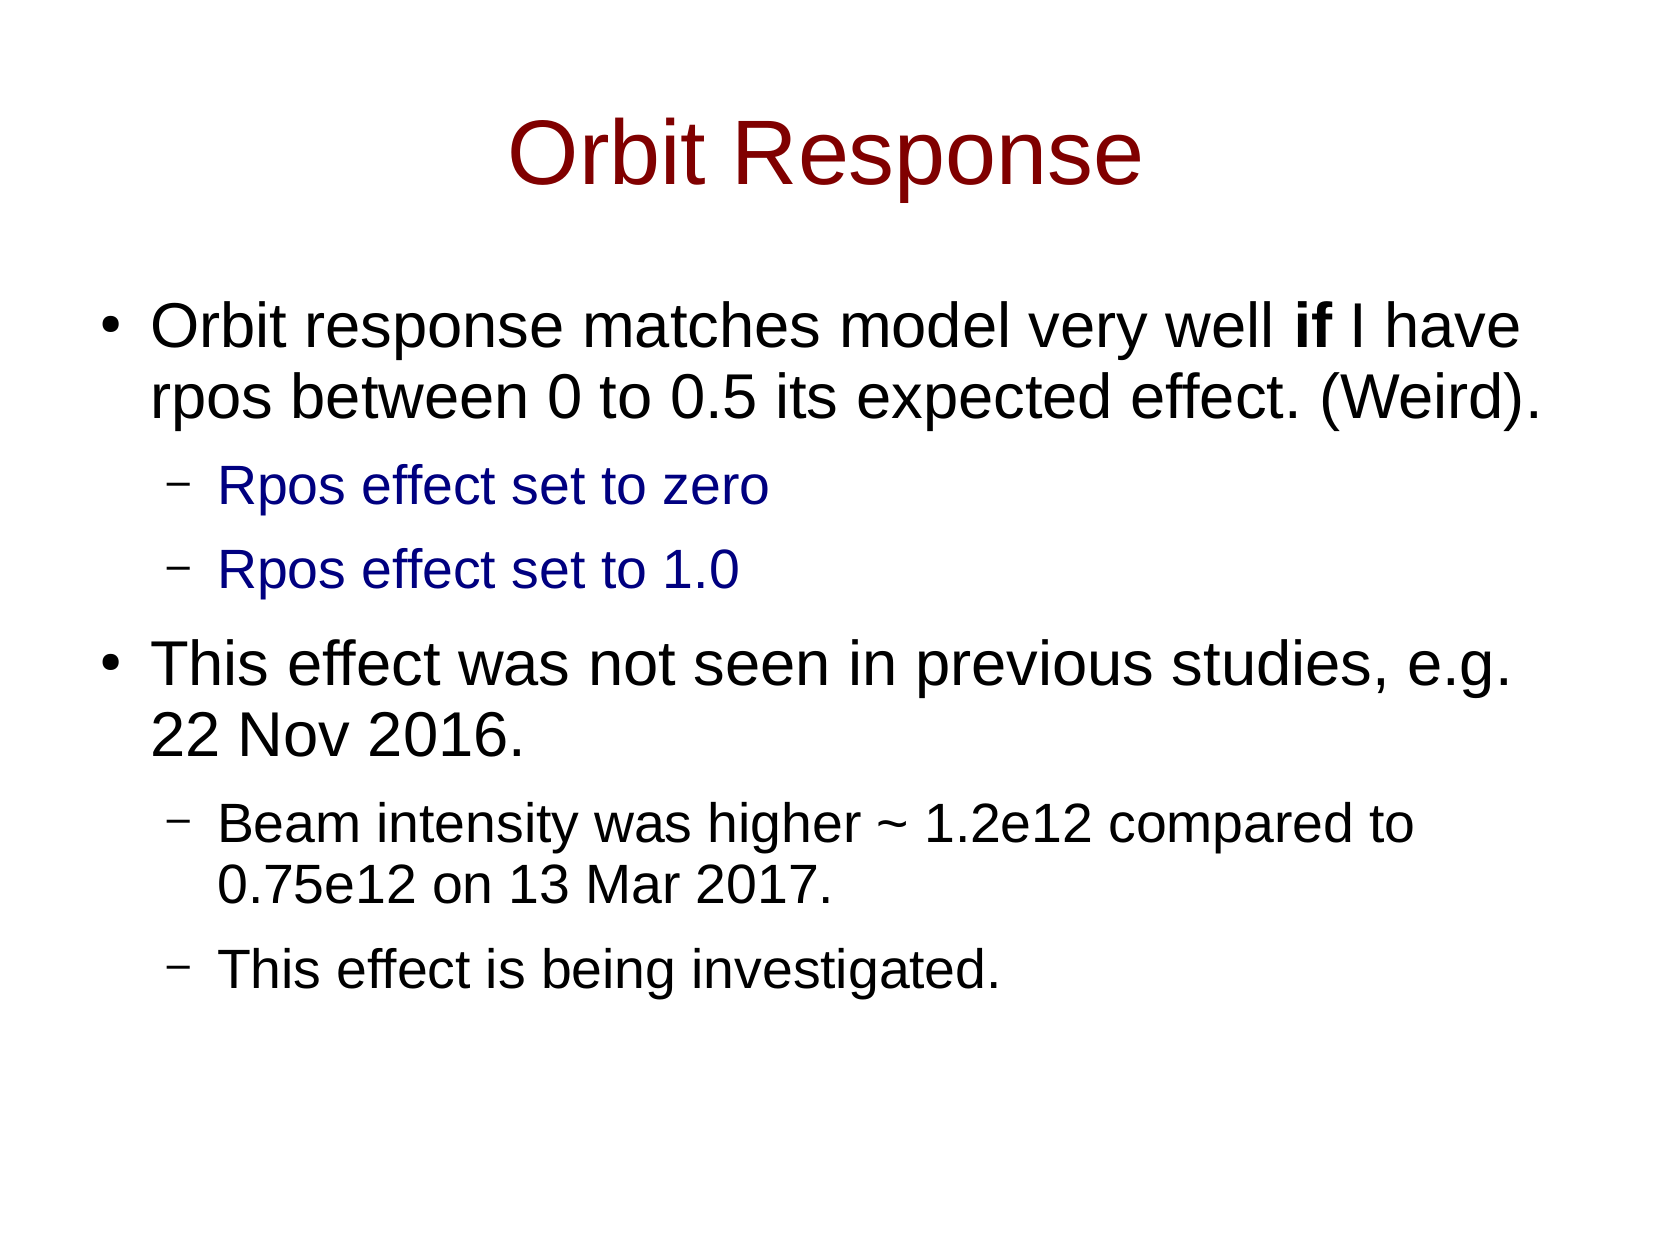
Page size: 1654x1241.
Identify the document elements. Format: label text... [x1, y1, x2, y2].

title Orbit Response [82, 49, 1571, 257]
list Orbit response matches model very well if I have rpos between 0 to 0.5 its expected effect. (Weird). Rpos effect set to zero Rpos effect set to 1.0 This effect was not seen in previous studies, e.g. 22 Nov 2016. Beam intensity was higher ~ 1.2e12 compared to 0.75e12 on 13 Mar 2017. This effect is being investigated. [82, 290, 1571, 1010]
